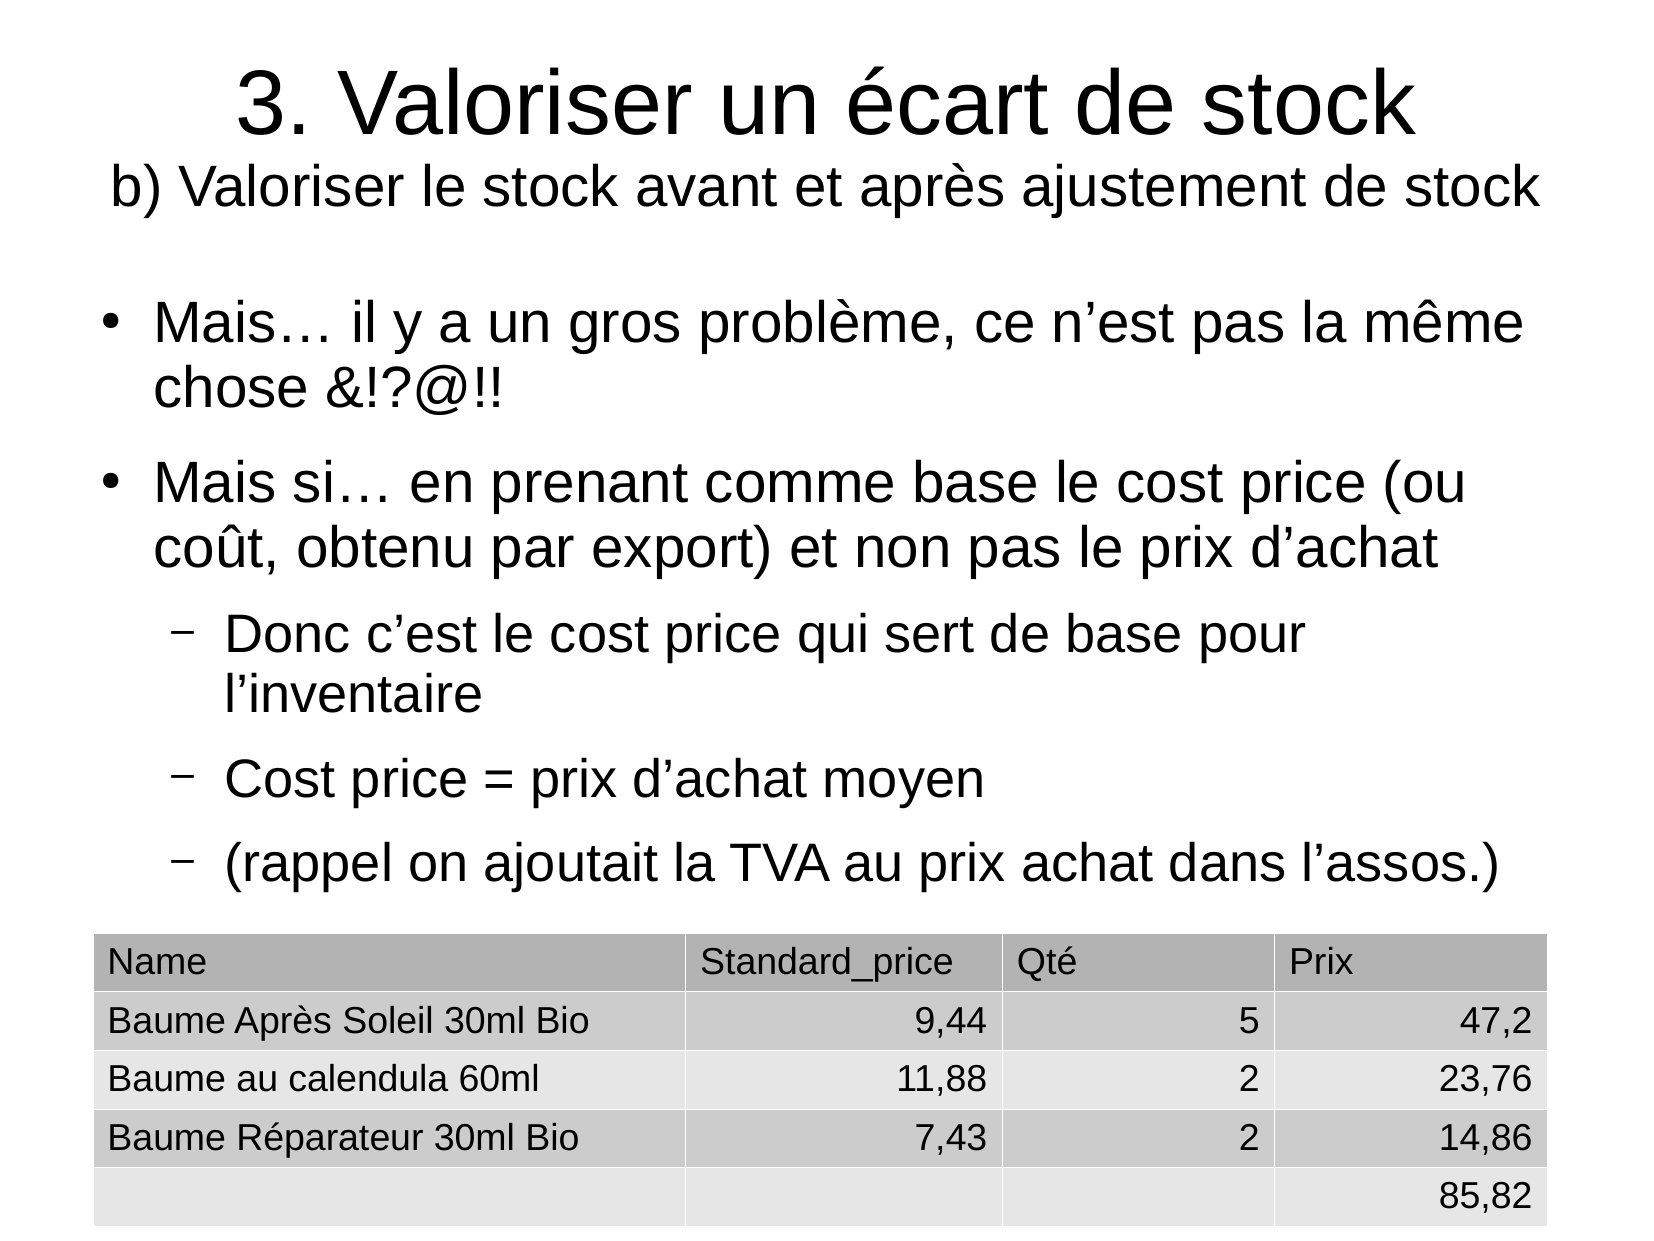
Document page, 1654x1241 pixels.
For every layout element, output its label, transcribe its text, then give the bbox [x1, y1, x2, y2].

table_header Qté [1003, 934, 1274, 991]
table_header Name [94, 934, 685, 991]
table_cell 5 [1003, 992, 1274, 1050]
table_cell [94, 1168, 685, 1226]
table_cell 2 [1003, 1110, 1274, 1167]
table_cell 7,43 [686, 1110, 1002, 1167]
title 3. Valoriser un écart de stock b) Valoriser le stock avant et après ajustement de stock [82, 31, 1571, 239]
table_header Prix [1275, 934, 1547, 991]
table_cell Baume Réparateur 30ml Bio [94, 1110, 685, 1167]
table_cell [1003, 1168, 1274, 1226]
table_cell 11,88 [686, 1051, 1002, 1109]
table_cell 47,2 [1275, 992, 1547, 1050]
table_cell [686, 1168, 1002, 1226]
table_cell 23,76 [1275, 1051, 1547, 1109]
table_cell Baume au calendula 60ml [94, 1051, 685, 1109]
table_cell 14,86 [1275, 1110, 1547, 1167]
table_header Standard_price [686, 934, 1002, 991]
table_cell 9,44 [686, 992, 1002, 1050]
table_cell Baume Après Soleil 30ml Bio [94, 992, 685, 1050]
table_cell 85,82 [1275, 1168, 1547, 1226]
table_cell 2 [1003, 1051, 1274, 1109]
list Mais… il y a un gros problème, ce n’est pas la même chose &!?@!! Mais si… en prenant comme base le cost price (ou coût, obtenu par export) et non pas le prix d’achat Donc c’est le cost price qui sert de base pour l’inventaire Cost price = prix d’achat moyen (rappel on ajoutait la TVA au prix achat dans l’assos.) [82, 290, 1571, 1205]
